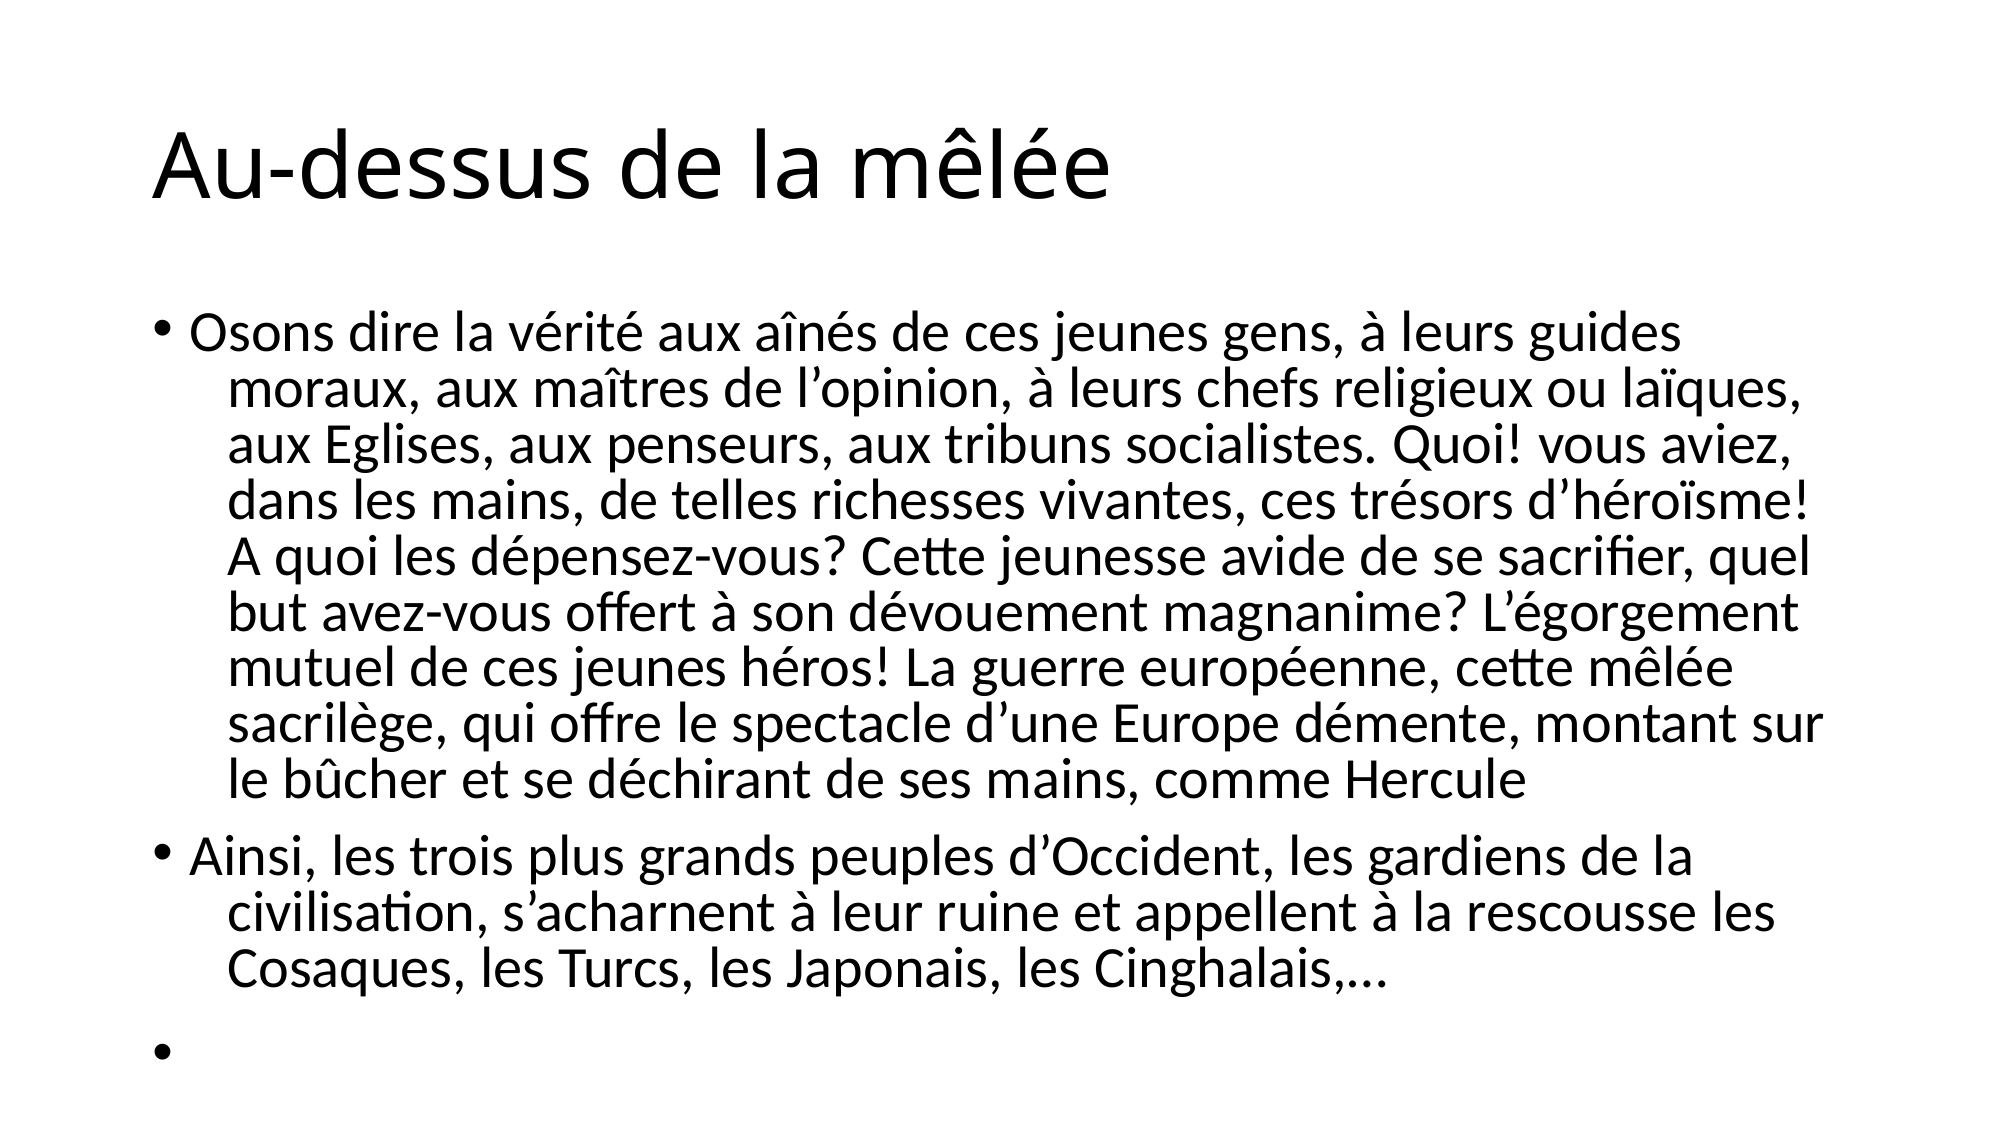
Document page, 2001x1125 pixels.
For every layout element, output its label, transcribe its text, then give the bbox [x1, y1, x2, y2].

list Osons dire la vérité aux aînés de ces jeunes gens, à leurs guides moraux, aux maîtres de l’opinion, à leurs chefs religieux ou laïques, aux Eglises, aux penseurs, aux tribuns socialistes. Quoi! vous aviez, dans les mains, de telles richesses vivantes, ces trésors d’héroïsme! A quoi les dépensez-vous? Cette jeunesse avide de se sacrifier, quel but avez-vous offert à son dévouement magnanime? L’égorgement mutuel de ces jeunes héros! La guerre européenne, cette mêlée sacrilège, qui offre le spectacle d’une Europe démente, montant sur le bûcher et se déchirant de ses mains, comme Hercule Ainsi, les trois plus grands peuples d’Occident, les gardiens de la civilisation, s’acharnent à leur ruine et appellent à la rescousse les Cosaques, les Turcs, les Japonais, les Cinghalais,… [137, 299, 1863, 1014]
title Au-dessus de la mêlée [137, 59, 1863, 278]
